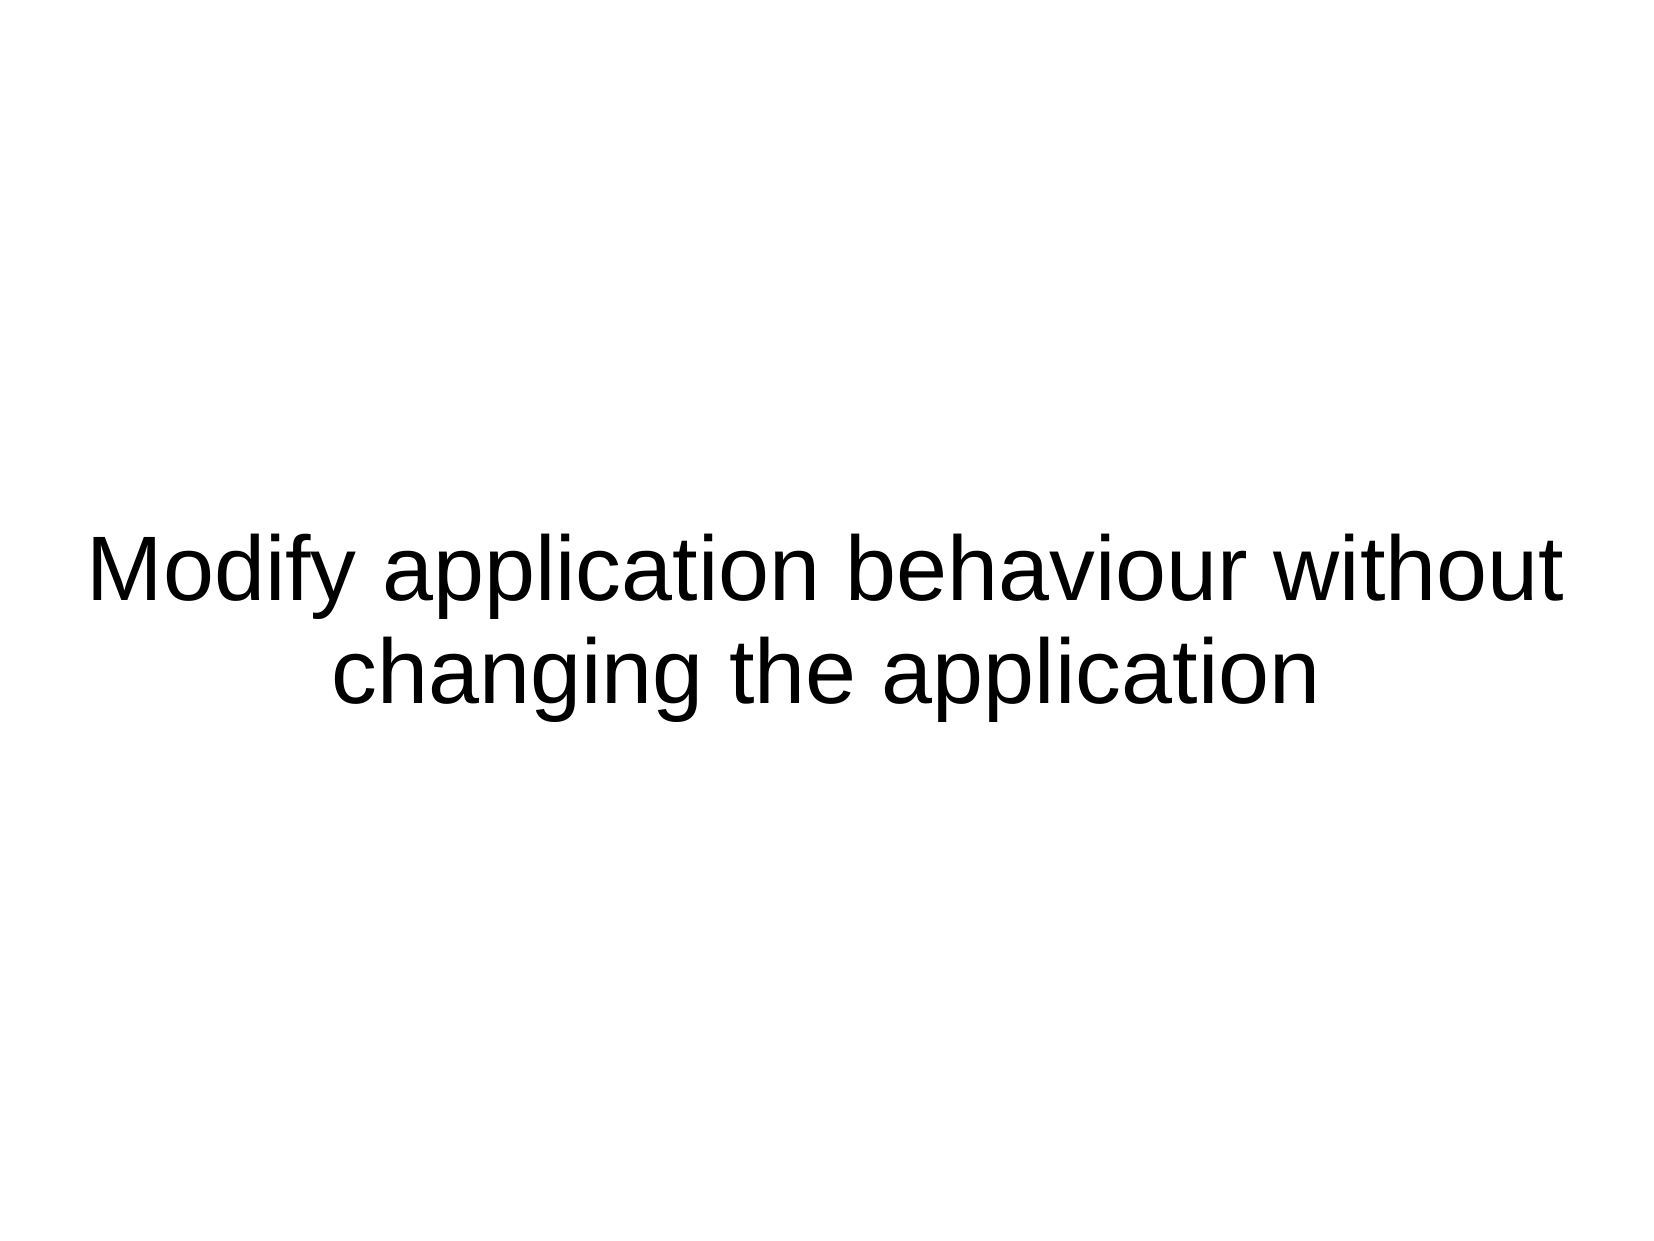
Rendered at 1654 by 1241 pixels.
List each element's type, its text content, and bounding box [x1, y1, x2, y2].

title Modify application behaviour without changing the application [82, 517, 1571, 723]
